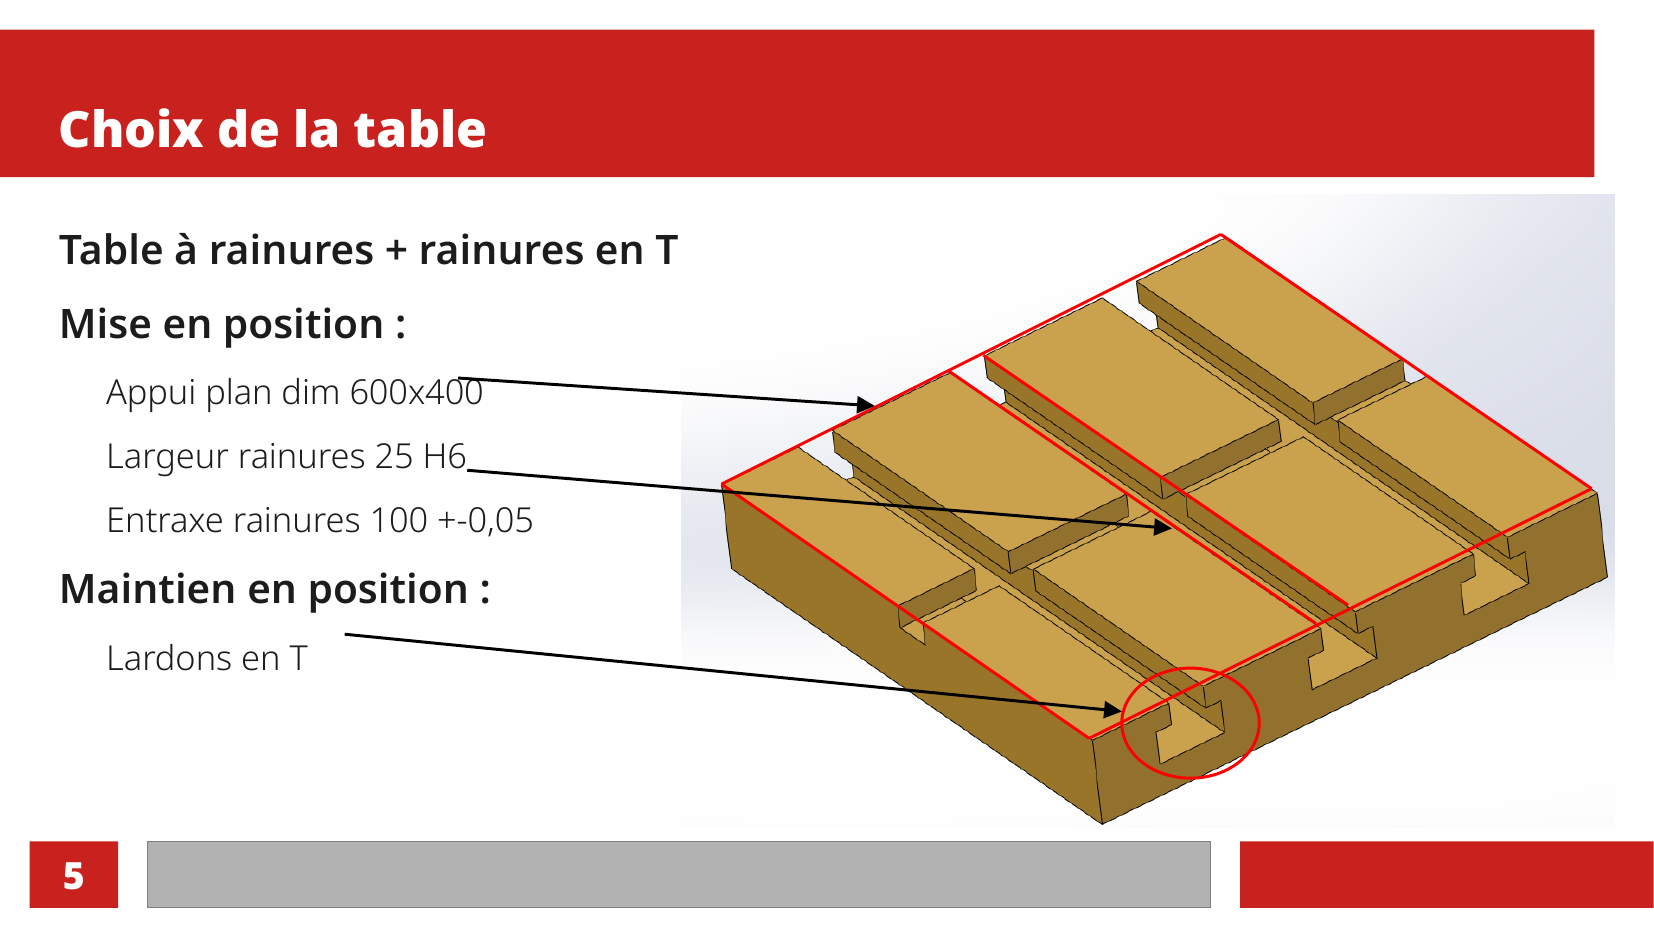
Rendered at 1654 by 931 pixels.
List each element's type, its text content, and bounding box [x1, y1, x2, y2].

picture [1047, 706, 1121, 736]
picture [754, 510, 1029, 700]
picture [754, 400, 856, 465]
list Table à rainures + rainures en T Mise en position : Appui plan dim 600x400 Largeur rainures 25 H6 Entraxe rainures 100 +-0,05 Maintien en position : Lardons en T [59, 221, 754, 798]
picture [1124, 676, 1257, 776]
picture [754, 496, 1313, 710]
picture [754, 373, 1171, 527]
picture [681, 194, 1615, 828]
picture [1124, 670, 1214, 718]
picture [953, 237, 1587, 622]
title Choix de la table [59, 44, 1595, 163]
